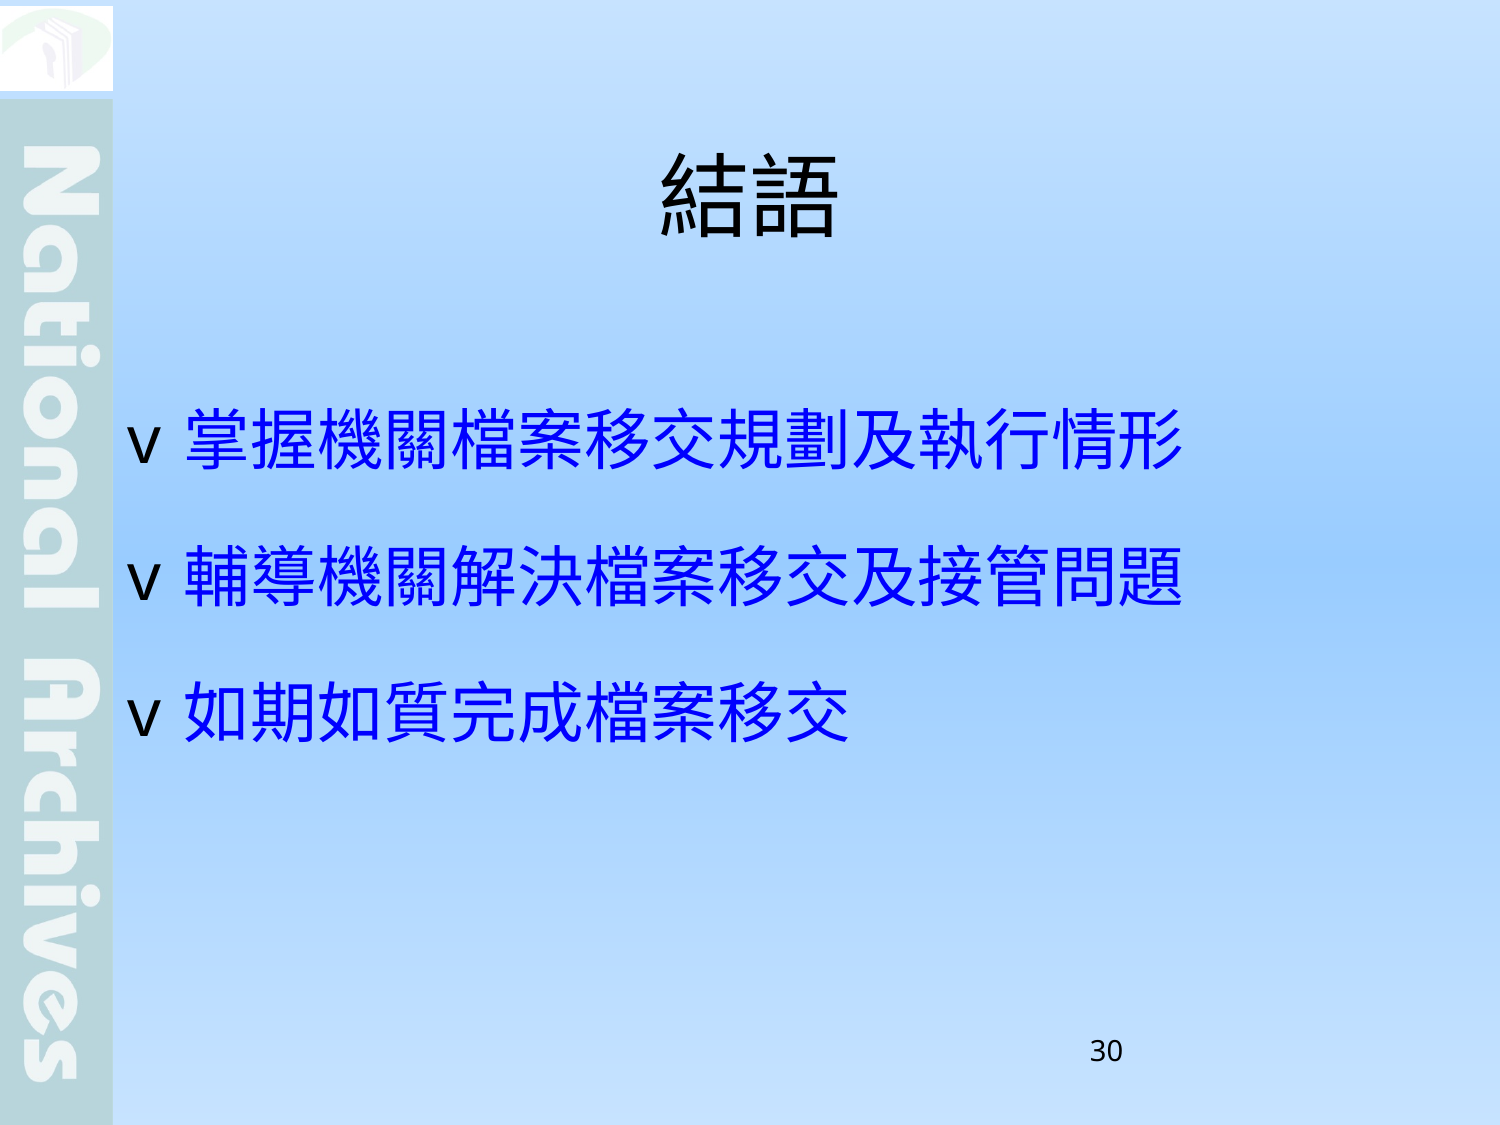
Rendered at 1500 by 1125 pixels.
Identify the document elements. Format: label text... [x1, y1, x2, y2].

text_box [1074, 1026, 1388, 1101]
list 掌握機關檔案移交規劃及執行情形 輔導機關解決檔案移交及接管問題 如期如質完成檔案移交 [112, 350, 1388, 1026]
title 結語 [112, 99, 1388, 288]
